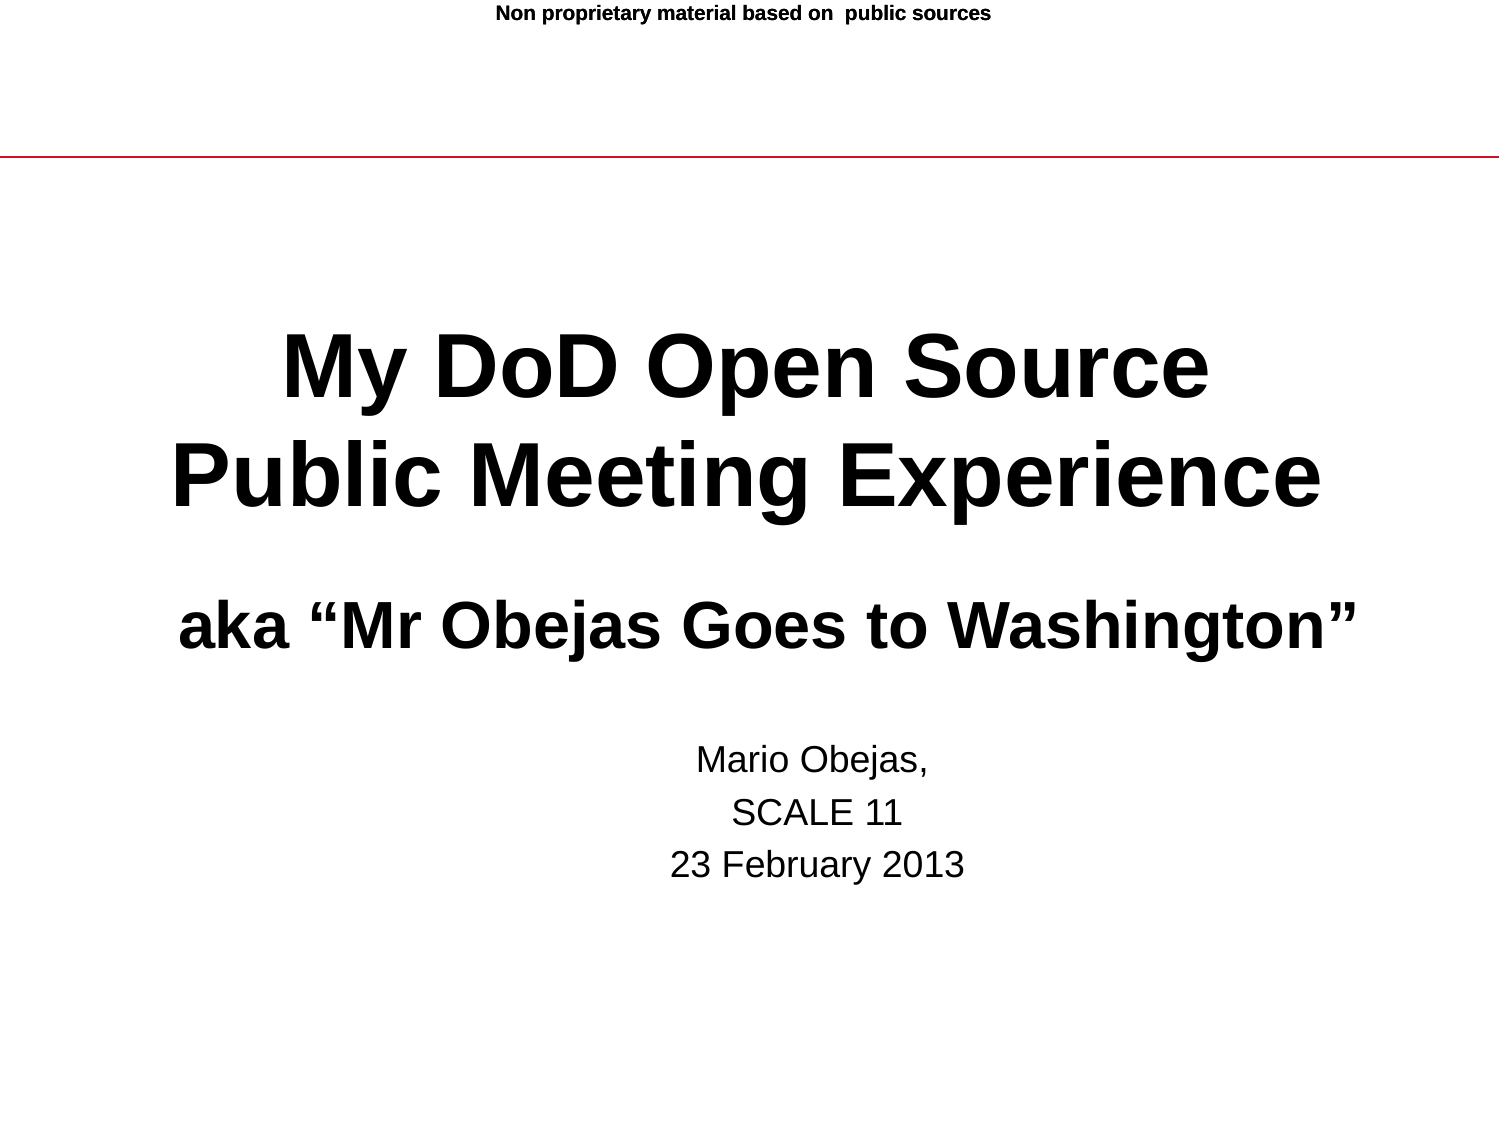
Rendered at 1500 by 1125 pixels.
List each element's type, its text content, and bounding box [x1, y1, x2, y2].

list Mario Obejas, SCALE 11 23 February 2013 [465, 706, 1171, 886]
list My DoD Open Source Public Meeting Experience [158, 174, 1336, 526]
text_box Non proprietary material based on public sources [457, 0, 1036, 26]
text_box aka “Mr Obejas Goes to Washington” [178, 574, 1426, 706]
